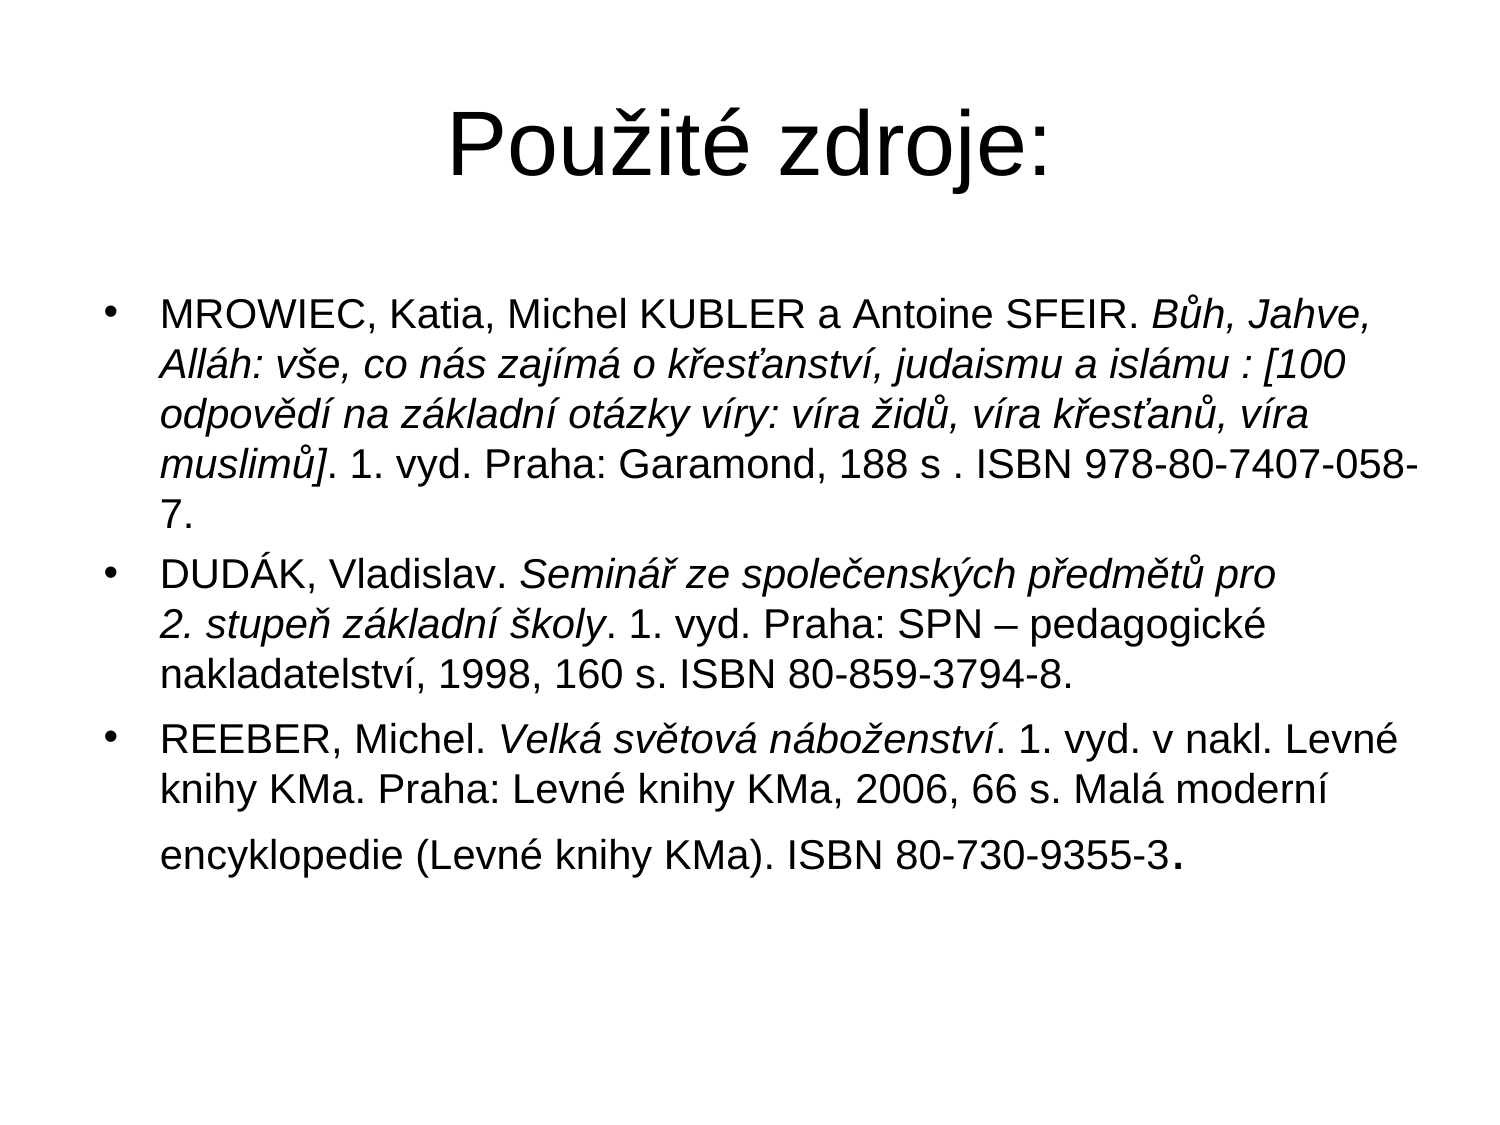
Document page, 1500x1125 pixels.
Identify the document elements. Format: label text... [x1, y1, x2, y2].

title Použité zdroje: [75, 45, 1426, 233]
list MROWIEC, Katia, Michel KUBLER a Antoine SFEIR. Bůh, Jahve, Alláh: vše, co nás zajímá o křesťanství, judaismu a islámu : [100 odpovědí na základní otázky víry: víra židů, víra křesťanů, víra muslimů]. 1. vyd. Praha: Garamond, 188 s . ISBN 978-80-7407-058-7. DUDÁK, Vladislav. Seminář ze společenských předmětů pro 2. stupeň základní školy. 1. vyd. Praha: SPN – pedagogické nakladatelství, 1998, 160 s. ISBN 80-859-3794-8. REEBER, Michel. Velká světová náboženství. 1. vyd. v nakl. Levné knihy KMa. Praha: Levné knihy KMa, 2006, 66 s. Malá moderní encyklopedie (Levné knihy KMa). ISBN 80-730-9355-3. [88, 278, 1439, 1022]
